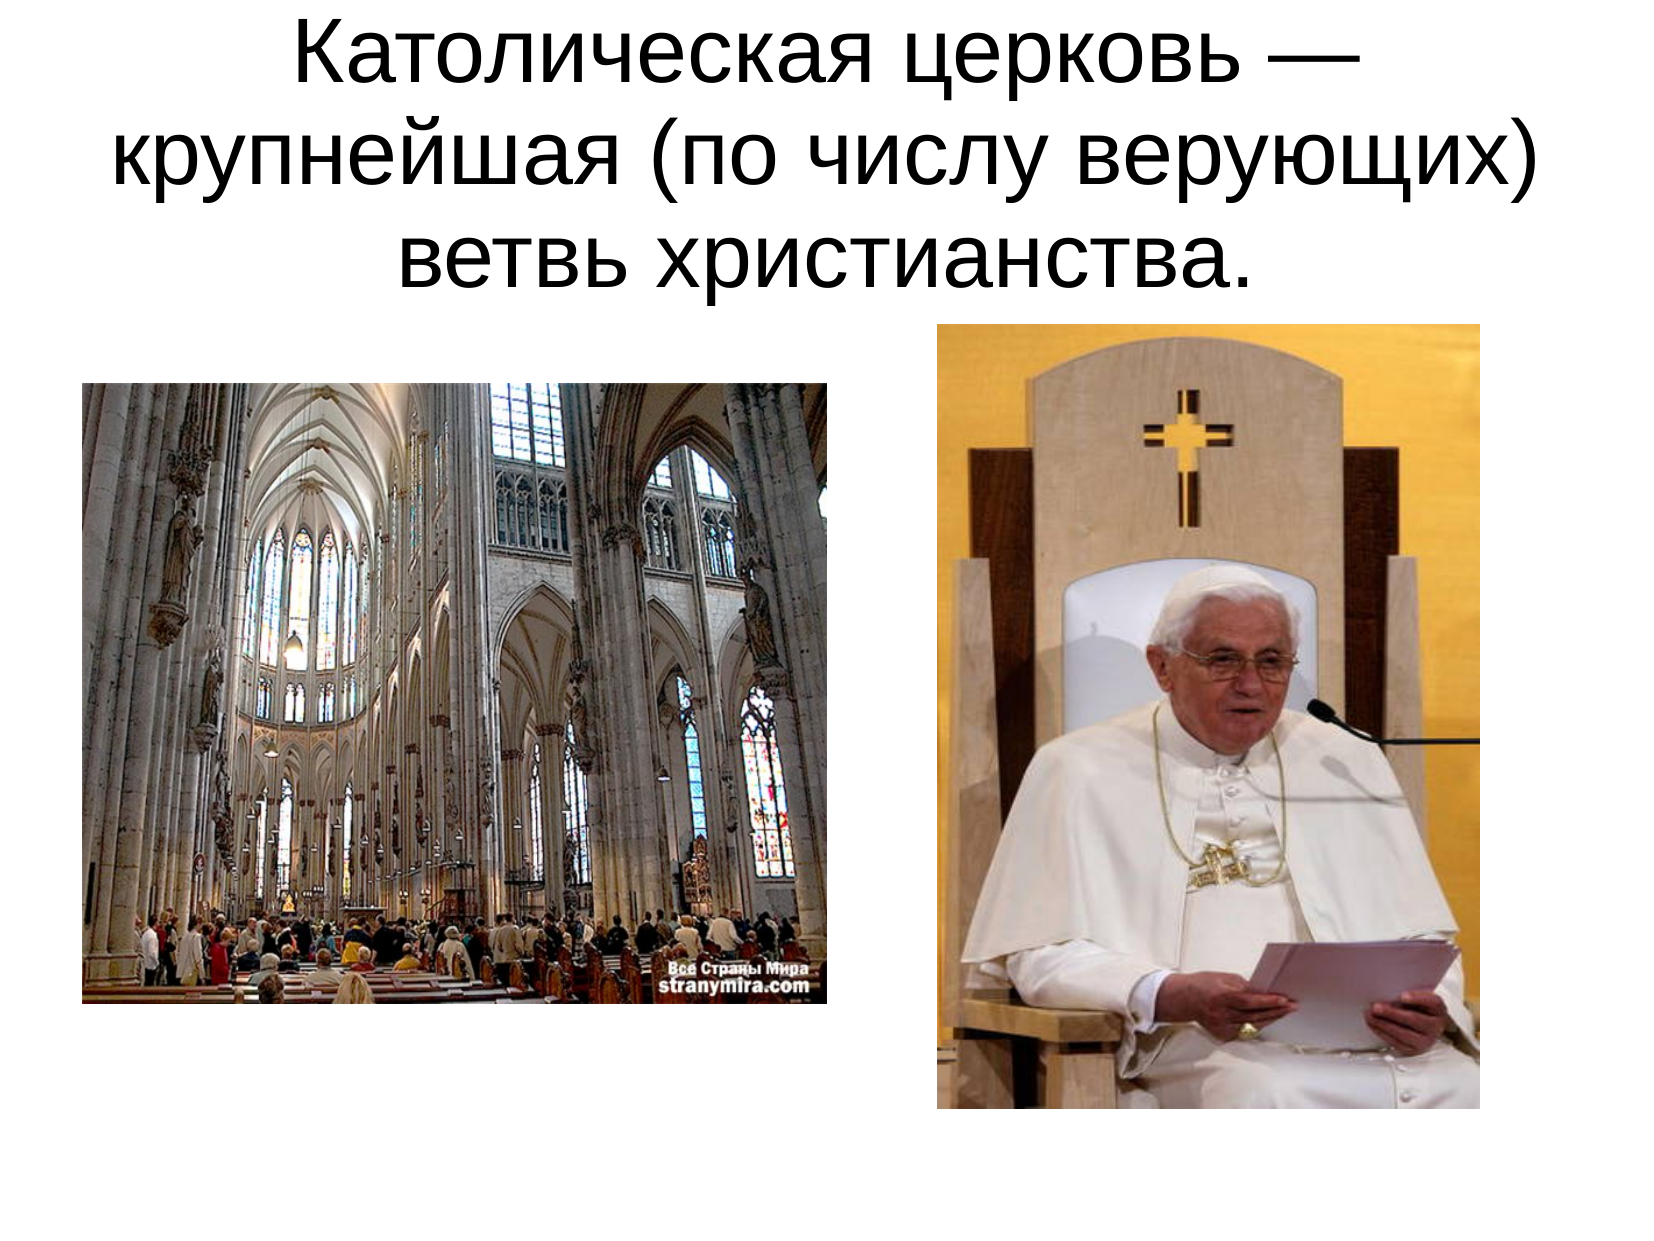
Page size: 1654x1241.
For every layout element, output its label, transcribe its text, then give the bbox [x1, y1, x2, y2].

picture [82, 383, 827, 1004]
title Католическая церковь — крупнейшая (по числу верующих) ветвь христианства. [82, 0, 1571, 307]
picture [937, 324, 1480, 1109]
